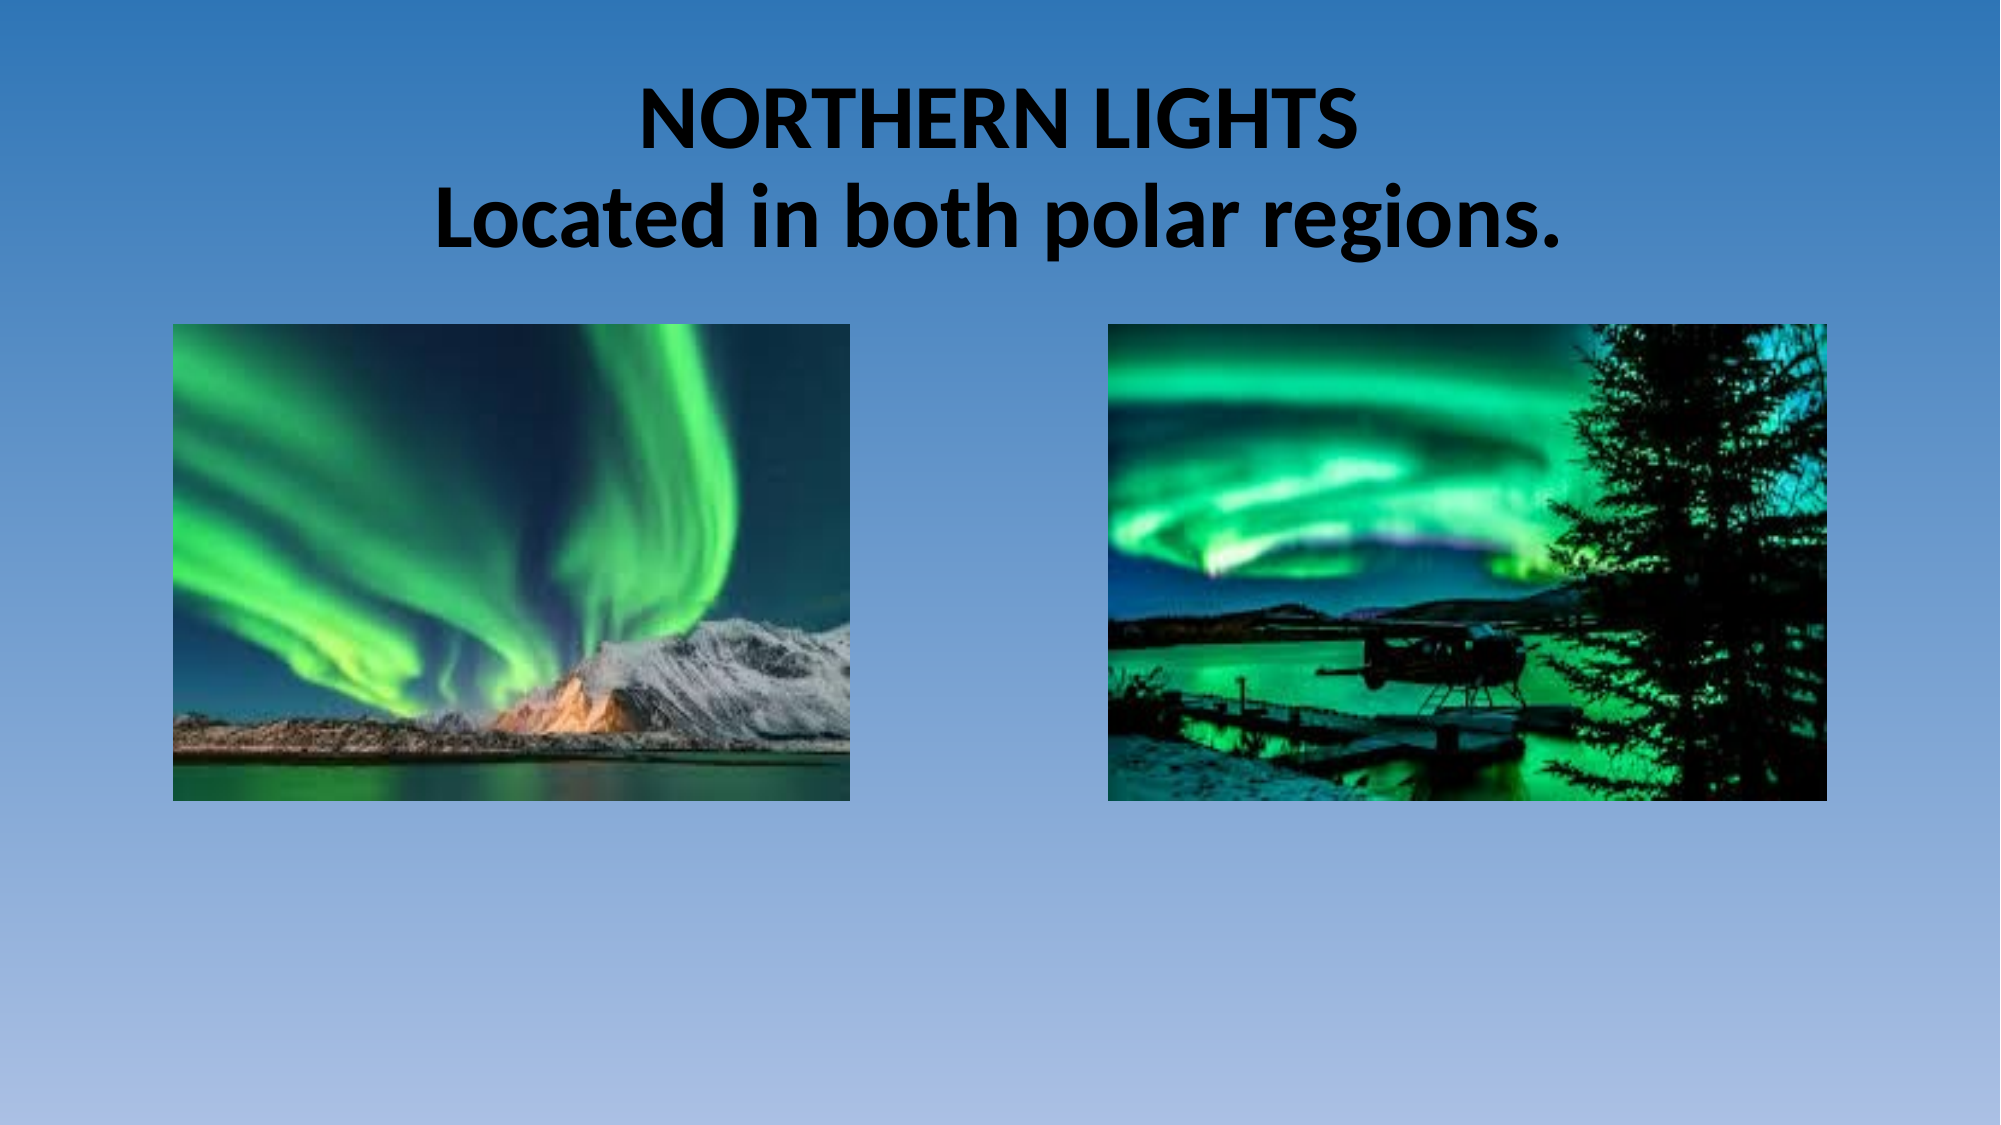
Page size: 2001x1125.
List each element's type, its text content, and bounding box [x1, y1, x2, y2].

picture [1108, 324, 1827, 801]
picture [173, 324, 850, 801]
title NORTHERN LIGHTS Located in both polar regions. [137, 59, 1863, 278]
